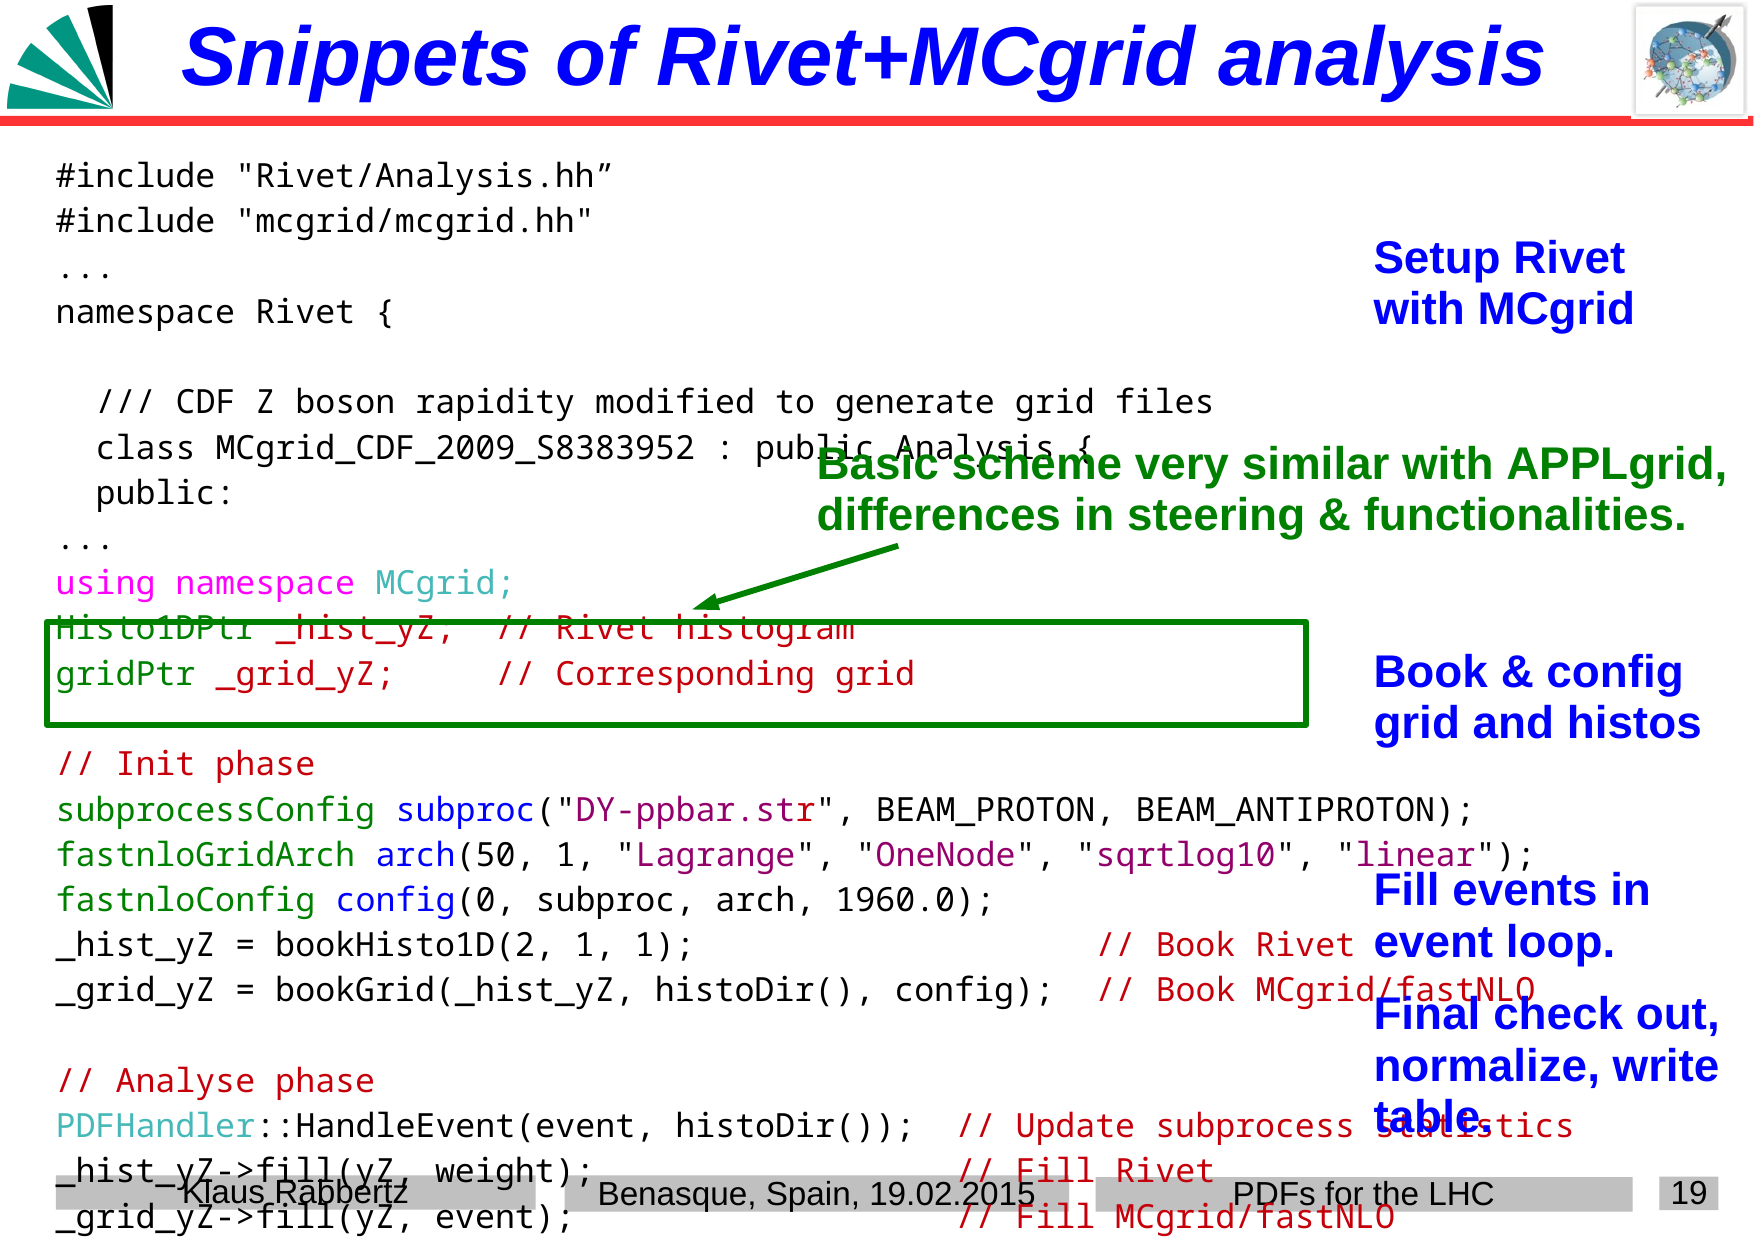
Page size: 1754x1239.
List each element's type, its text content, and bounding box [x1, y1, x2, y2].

text_box Book & config grid and histos [1361, 639, 1715, 755]
picture [1631, 2, 1748, 119]
text_box Basic scheme very similar with APPLgrid, differences in steering & functionalities. [804, 431, 1738, 547]
title Snippets of Rivet+MCgrid analysis [123, 0, 1606, 114]
text_box Final check out, normalize, write table. [1361, 982, 1733, 1149]
text_box #include "Rivet/Analysis.hh” #include "mcgrid/mcgrid.hh" ... namespace Rivet { /// CDF Z boson rapidity modified to generate grid files class MCgrid_CDF_2009_S8383952 : public Analysis { public: ... using namespace MCgrid; Histo1DPtr _hist_yZ; // Rivet histogram gridPtr _grid_yZ; // Corresponding grid // Init phase subprocessConfig subproc("DY-ppbar.str", BEAM_PROTON, BEAM_ANTIPROTON); fastnloGridArch arch(50, 1, "Lagrange", "OneNode", "sqrtlog10", "linear"); fastnloConfig config(0, subproc, arch, 1960.0); _hist_yZ = bookHisto1D(2, 1, 1); // Book Rivet _grid_yZ = bookGrid(_hist_yZ, histoDir(), config); // Book MCgrid/fastNLO // Analyse phase PDFHandler::HandleEvent(event, histoDir()); // Update subprocess statistics _hist_yZ->fill(yZ, weight); // Fill Rivet _grid_yZ->fill(yZ, event); // Fill MCgrid/fastNLO // Finalise phase scale(_hist_yZ, normalisation); // Scale Rivet _grid_yZ->scale(normalisation); // Scale MCgrid/fastNLO PDFHandler::CheckOutAnalysis(histoDir()); // Finalise [43, 146, 1341, 1163]
picture [7, 5, 113, 110]
text_box Fill events in event loop. [1361, 858, 1664, 973]
text_box Setup Rivet with MCgrid [1361, 226, 1649, 341]
